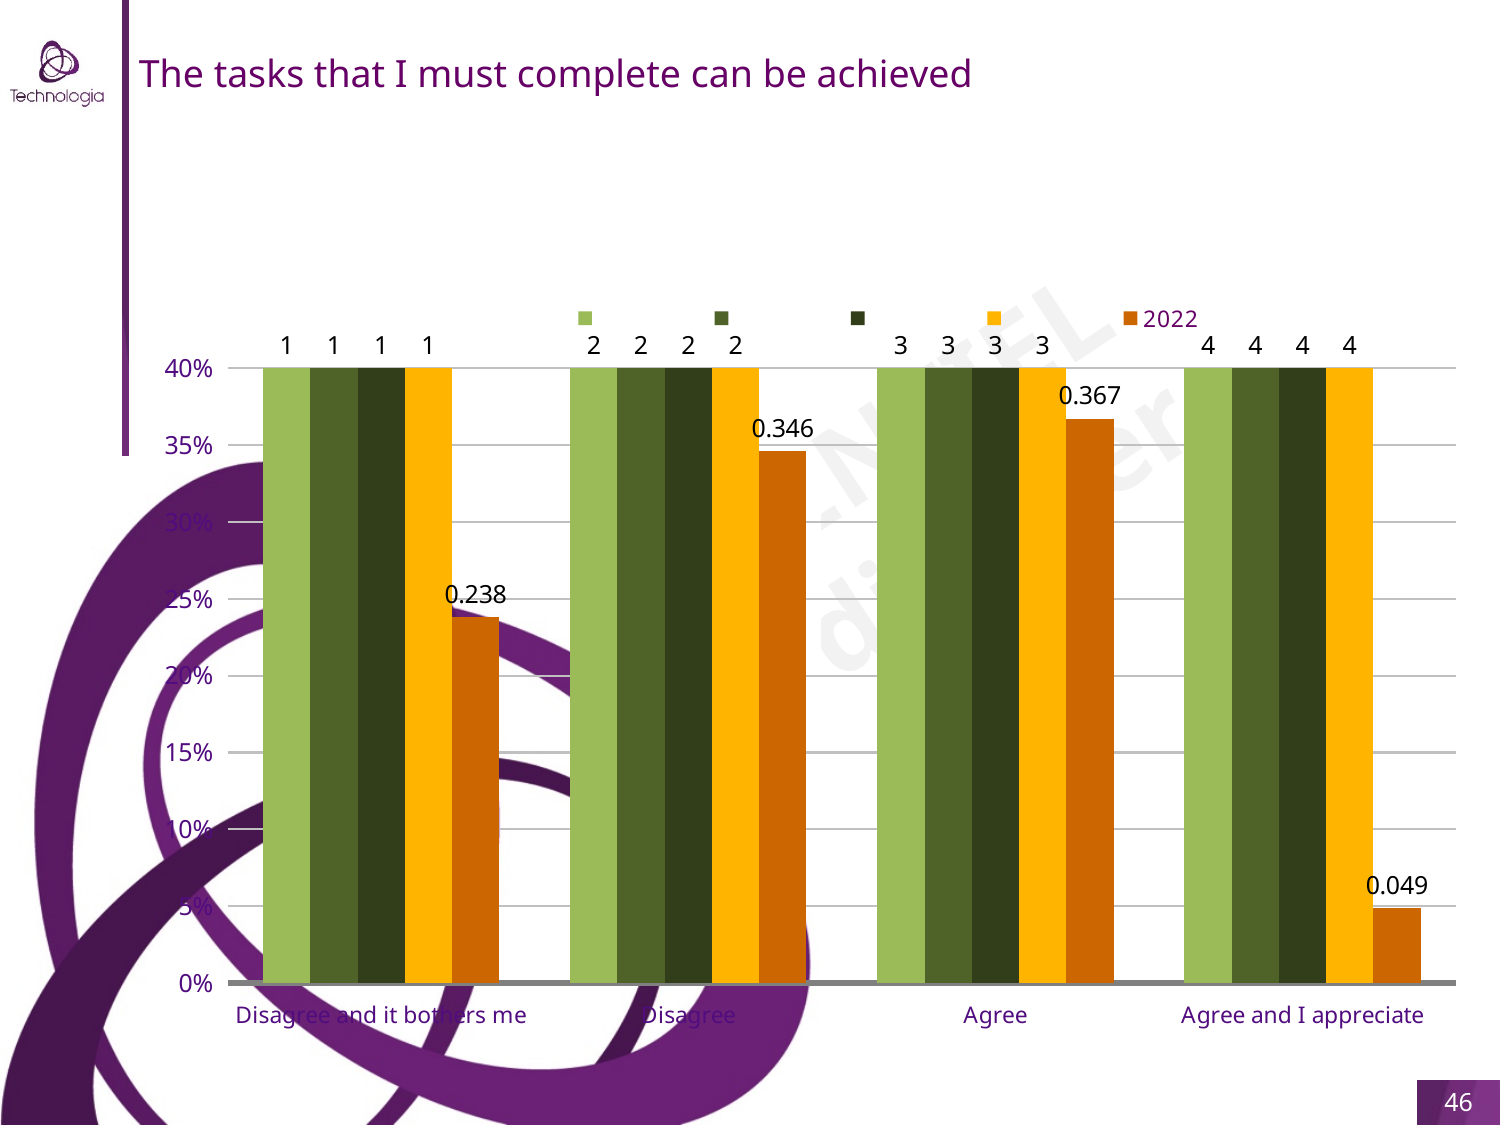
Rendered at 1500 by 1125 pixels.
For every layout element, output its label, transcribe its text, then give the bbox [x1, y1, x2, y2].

title The tasks that I must complete can be achieved [123, 42, 1282, 185]
picture [0, 0, 821, 1125]
chart [123, 215, 1460, 1083]
picture [1417, 1080, 1500, 1125]
picture [0, 33, 113, 114]
